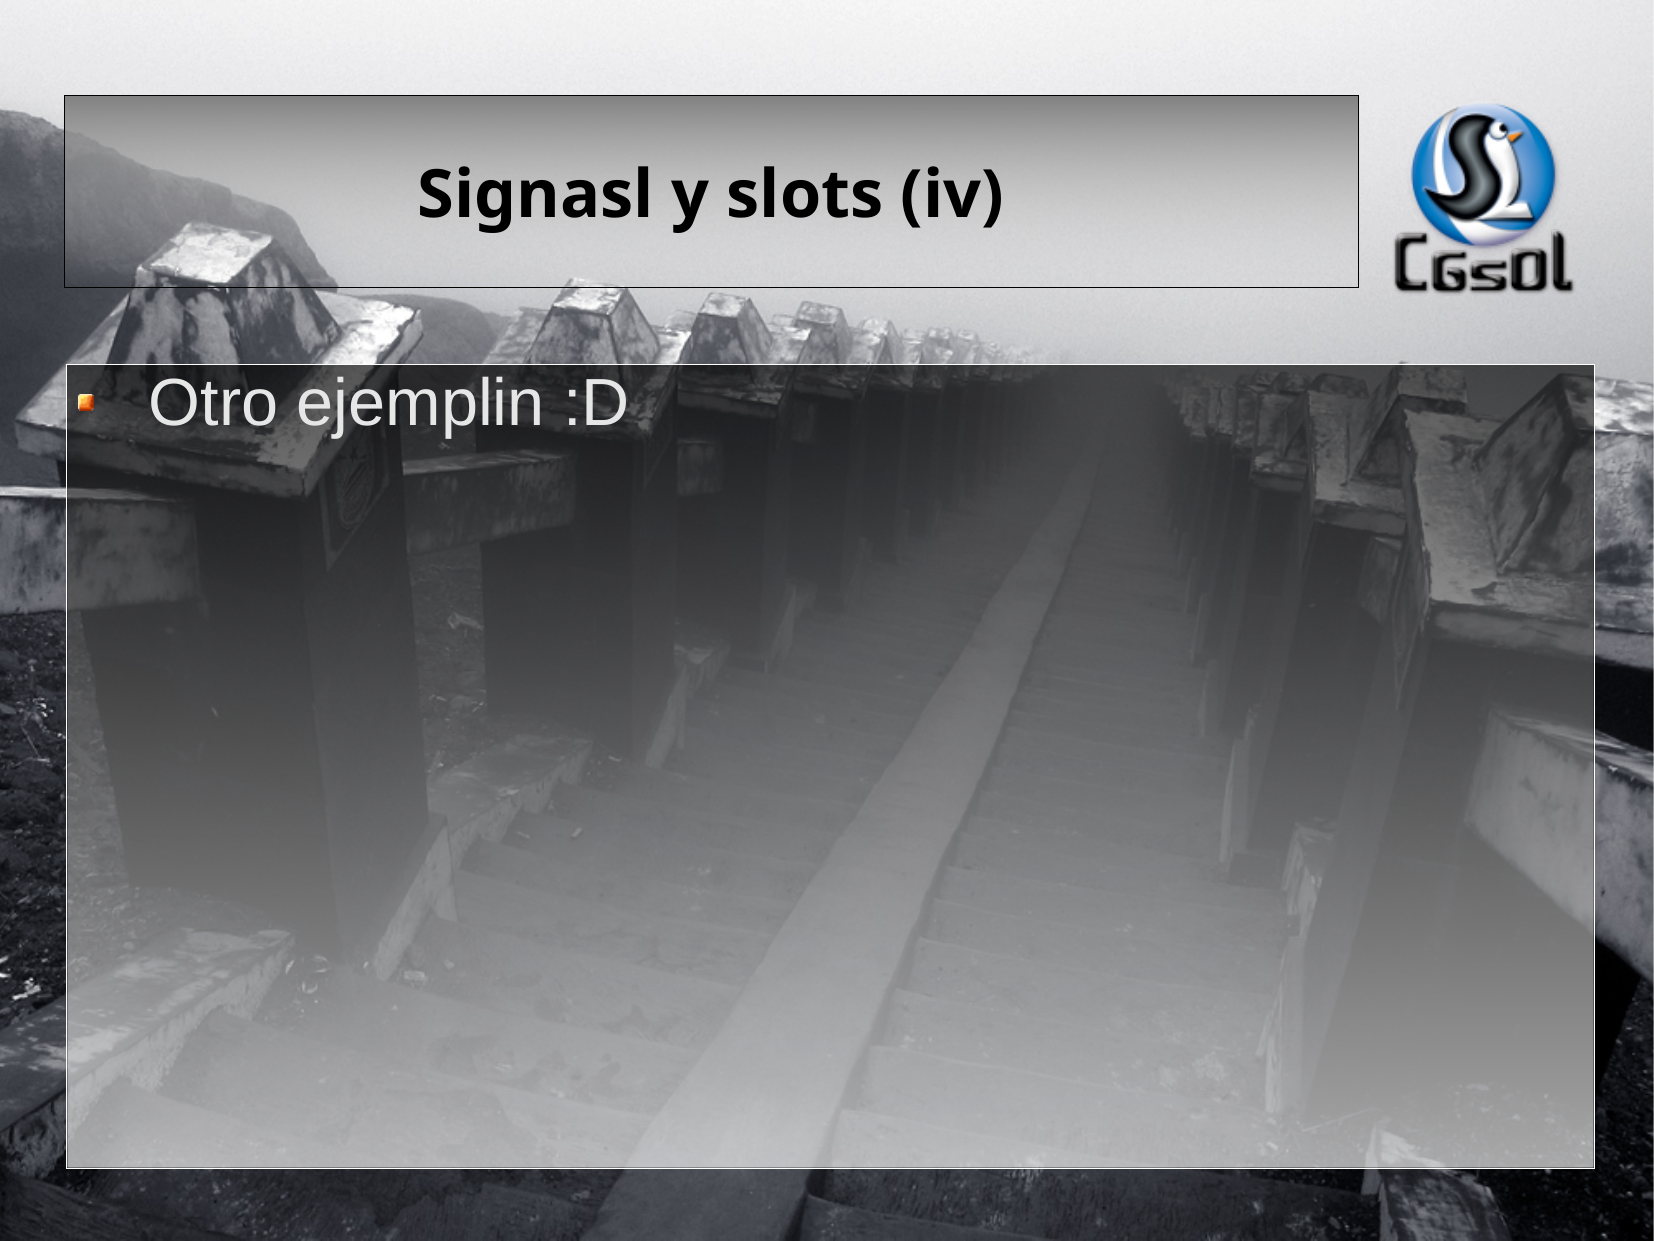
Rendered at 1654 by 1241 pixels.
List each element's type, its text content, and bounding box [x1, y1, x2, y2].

title Signasl y slots (iv) [64, 95, 1359, 288]
list Otro ejemplin :D [66, 364, 1595, 1169]
picture [0, 0, 1654, 1241]
